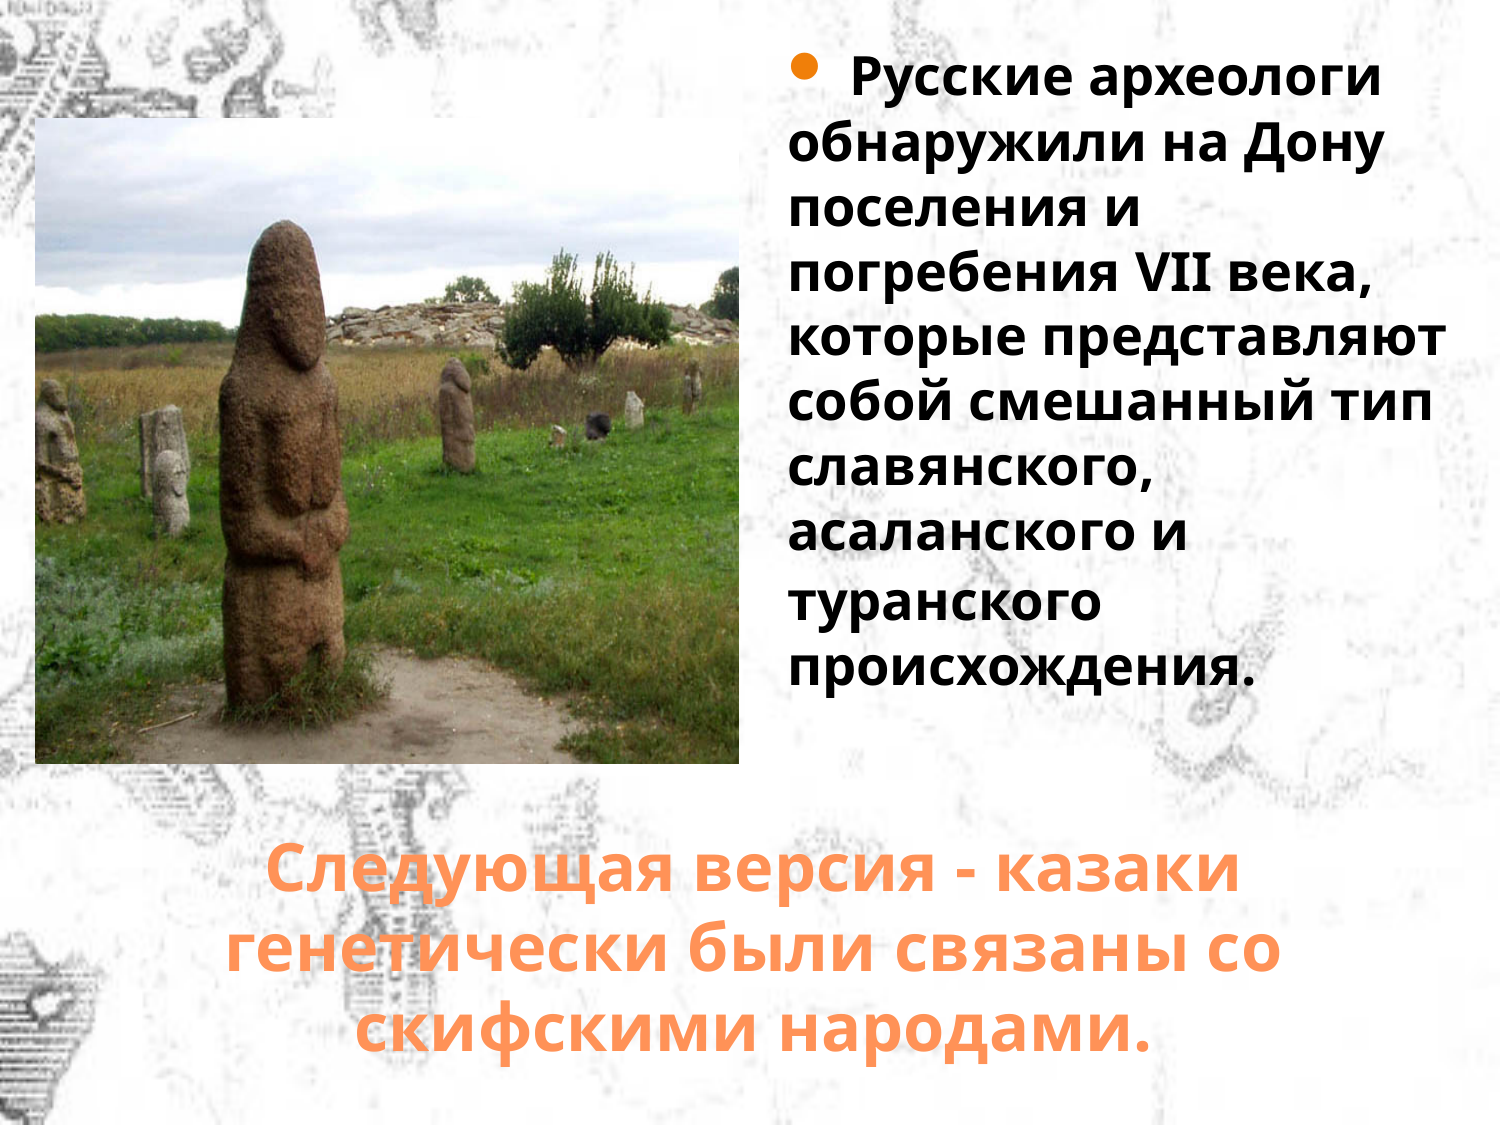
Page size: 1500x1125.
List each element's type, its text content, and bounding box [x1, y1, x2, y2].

title Следующая версия - казаки генетически были связаны со скифскими народами. [82, 817, 1425, 991]
picture [0, 0, 1500, 1125]
list Русские археологи обнаружили на Дону поселения и погребения VII века, которые представляют собой смешанный тип славянского, асаланского и туранского происхождения. [772, 29, 1477, 827]
